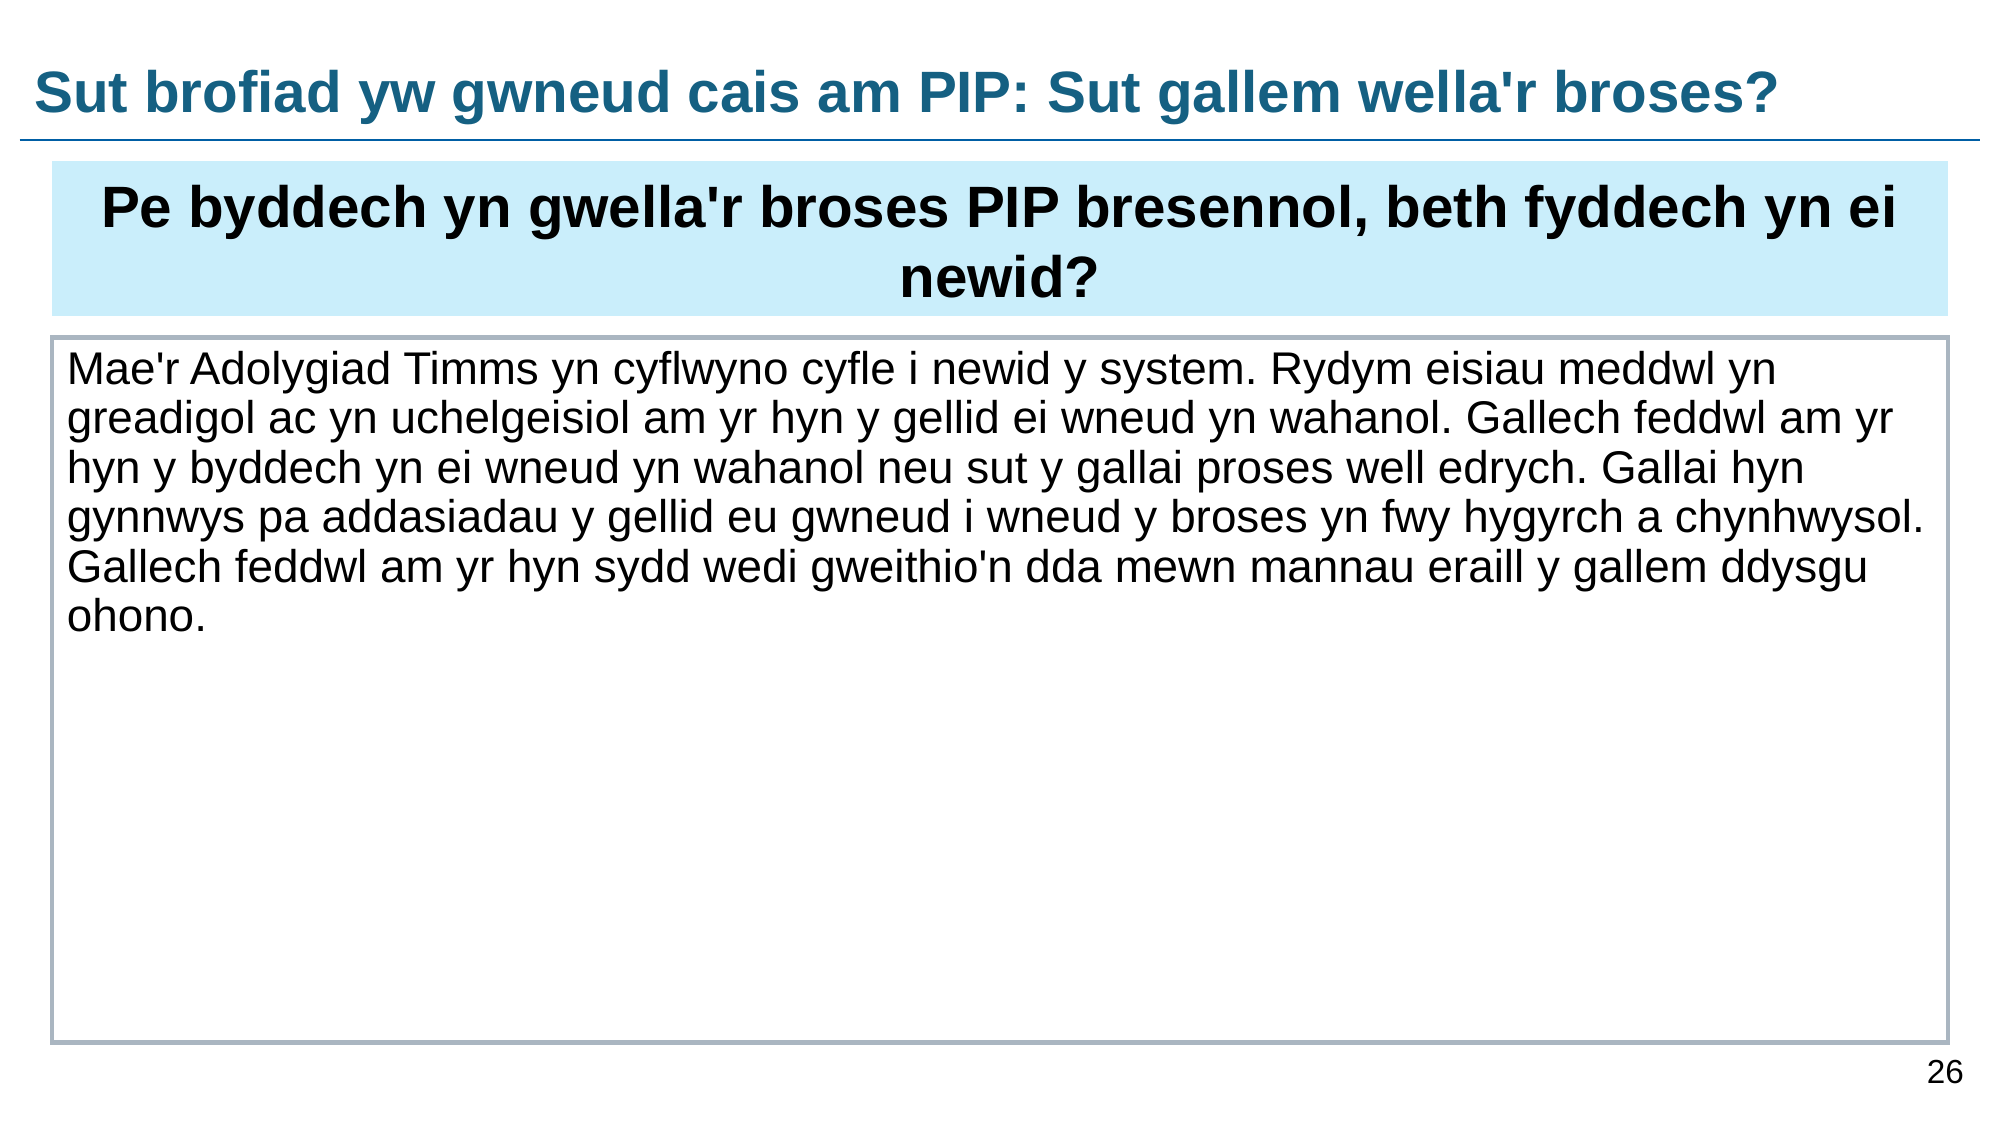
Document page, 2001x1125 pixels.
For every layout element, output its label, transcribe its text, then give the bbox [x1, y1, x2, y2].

text_box Pe byddech yn gwella'r broses PIP bresennol, beth fyddech yn ei newid? [52, 161, 1948, 316]
title Sut brofiad yw gwneud cais am PIP: Sut gallem wella'r broses? [19, 47, 1981, 141]
text_box Mae'r Adolygiad Timms yn cyflwyno cyfle i newid y system. Rydym eisiau meddwl yn greadigol ac yn uchelgeisiol am yr hyn y gellid ei wneud yn wahanol. Gallech feddwl am yr hyn y byddech yn ei wneud yn wahanol neu sut y gallai proses well edrych. Gallai hyn gynnwys pa addasiadau y gellid eu gwneud i wneud y broses yn fwy hygyrch a chynhwysol. Gallech feddwl am yr hyn sydd wedi gweithio'n dda mewn mannau eraill y gallem ddysgu ohono. [51, 337, 1949, 1043]
text_box 26 [1911, 1042, 1983, 1103]
